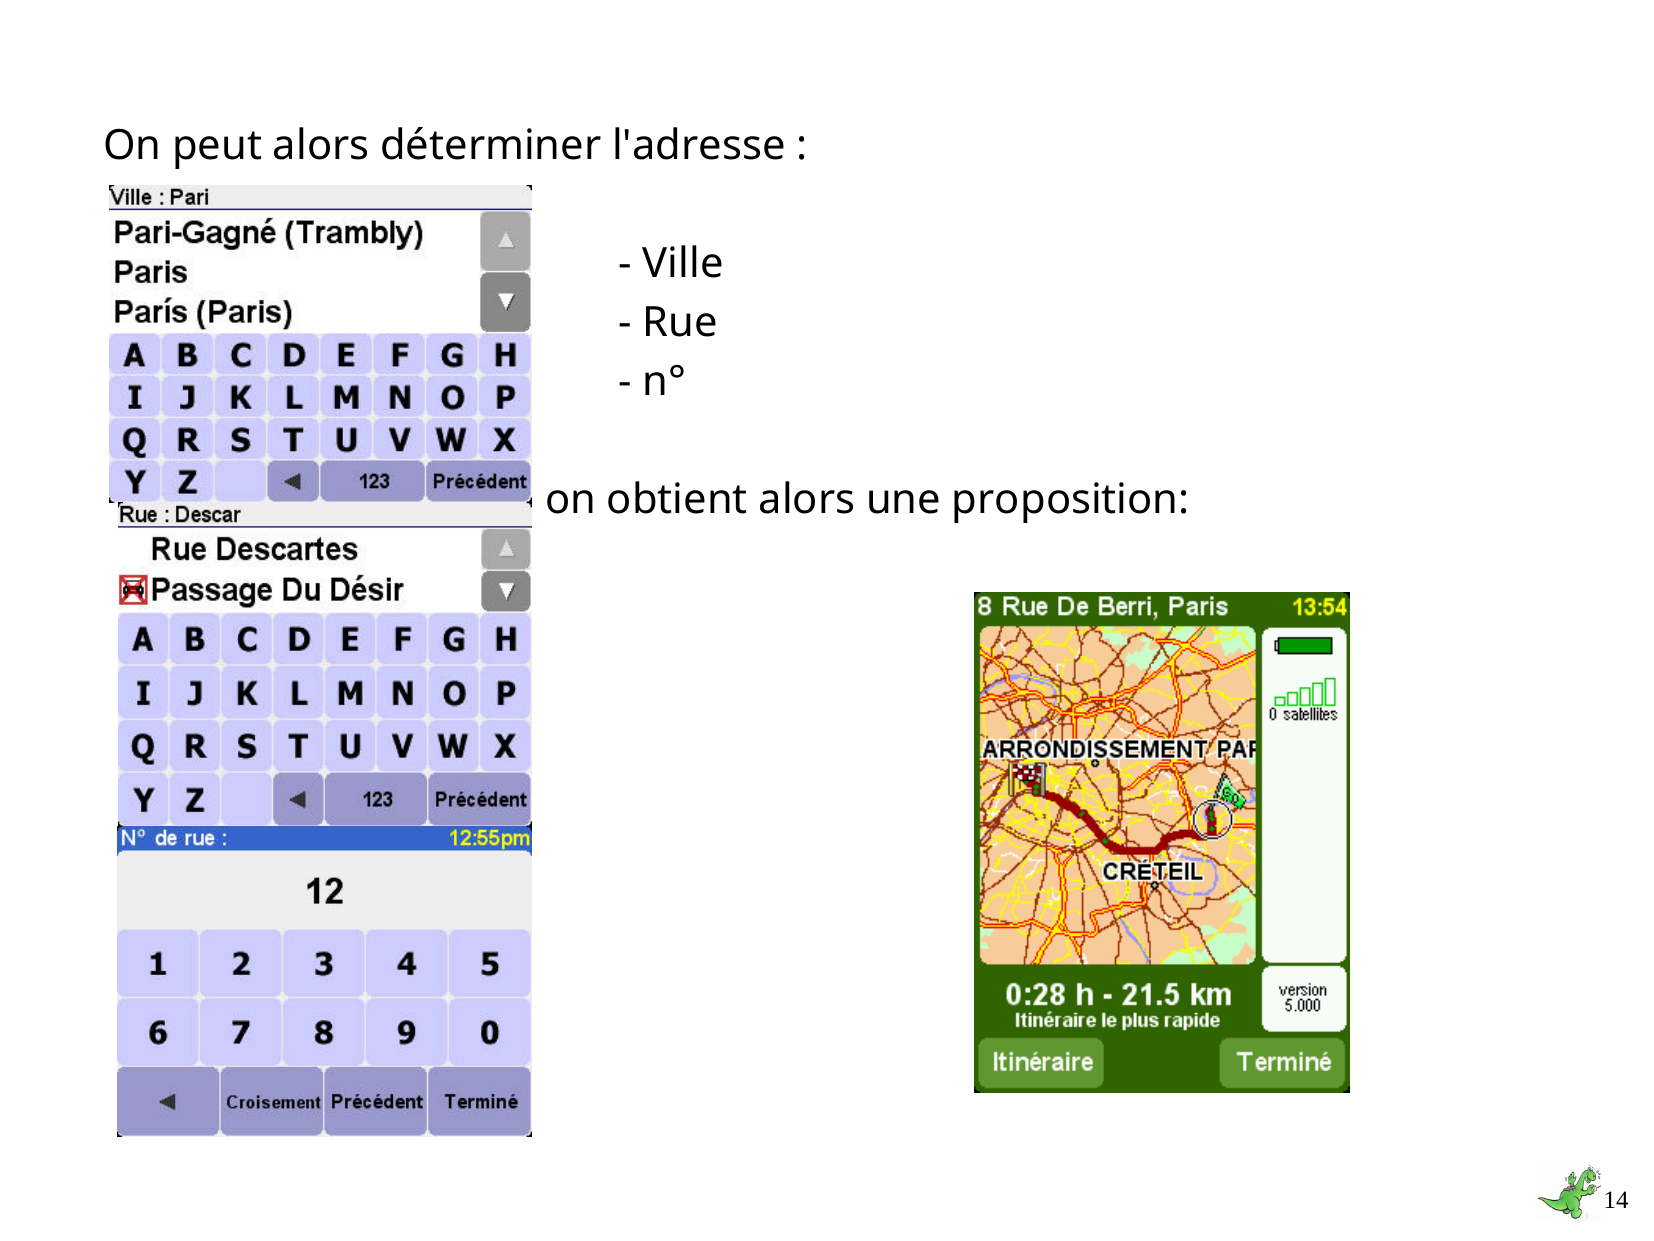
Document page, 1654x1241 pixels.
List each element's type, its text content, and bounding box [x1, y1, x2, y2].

picture [974, 592, 1350, 1093]
picture [109, 185, 532, 1137]
text_box 14 [1603, 1187, 1632, 1215]
picture [1566, 1163, 1601, 1221]
text_box On peut alors déterminer l'adresse : - Ville - Rue - n° on obtient alors une proposition: [88, 101, 1566, 1241]
